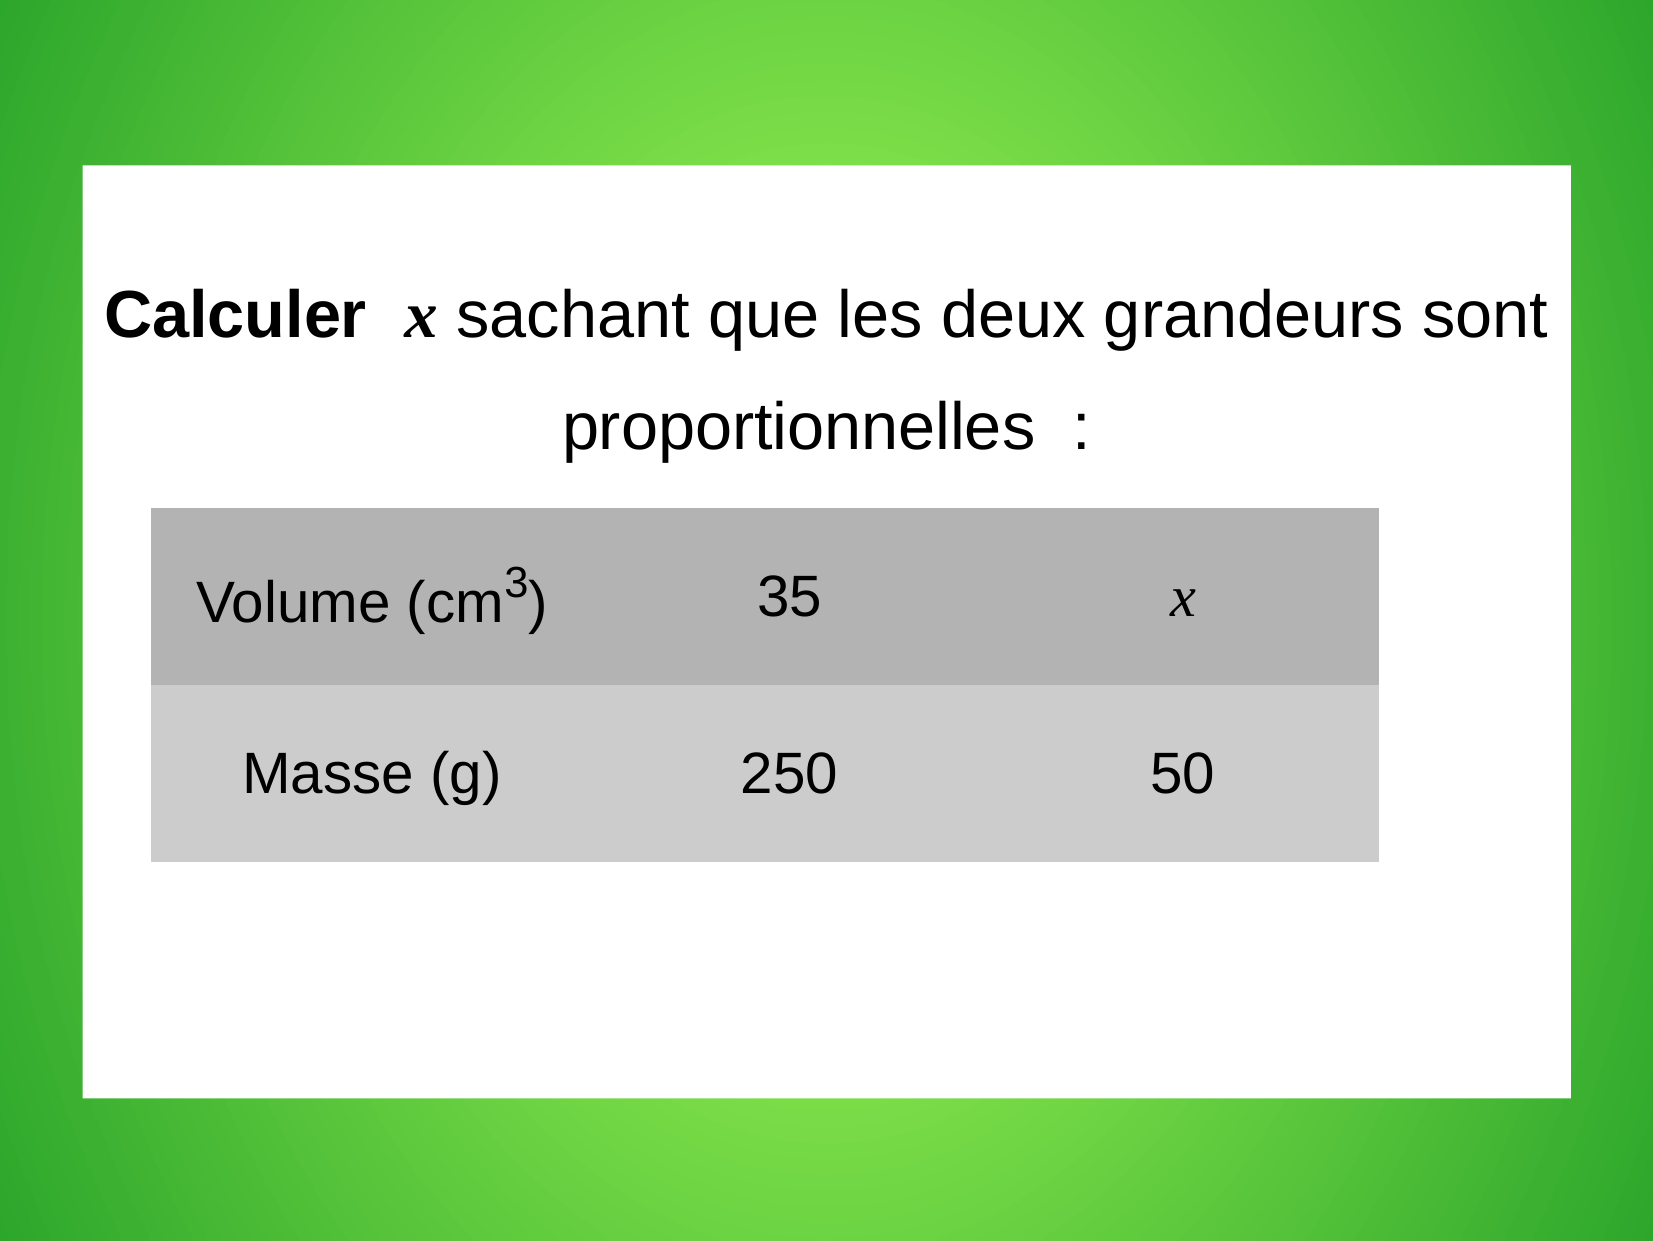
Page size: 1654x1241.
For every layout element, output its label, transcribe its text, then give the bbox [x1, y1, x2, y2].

picture [0, 0, 1654, 1241]
table_header Volume (cm3) [151, 508, 593, 685]
table_header 35 [593, 508, 986, 685]
table_cell 250 [593, 685, 986, 862]
table_header x [986, 508, 1379, 685]
text_box Calculer x sachant que les deux grandeurs sont proportionnelles : [82, 165, 1571, 1099]
table_cell Masse (g) [151, 685, 593, 862]
table_cell 50 [986, 685, 1379, 862]
